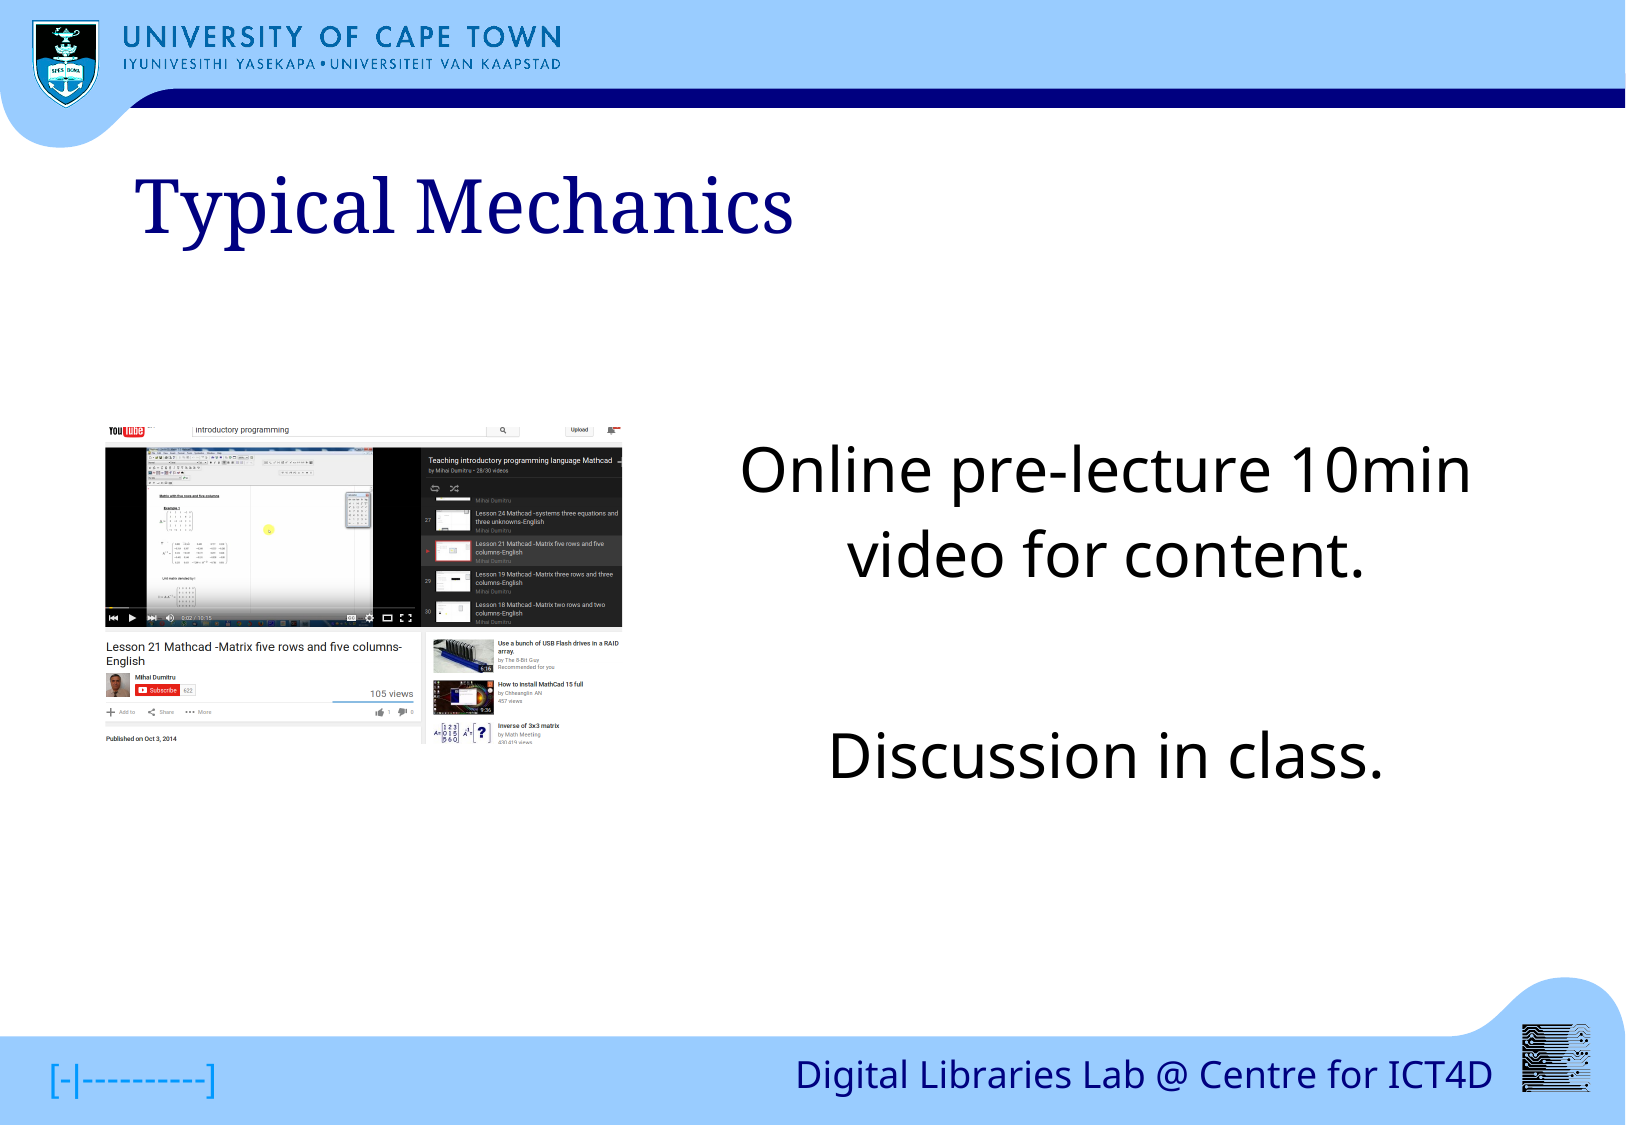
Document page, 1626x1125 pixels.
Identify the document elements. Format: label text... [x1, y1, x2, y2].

picture [105, 427, 623, 744]
picture [32, 20, 100, 109]
text_box [-|----------] [34, 1046, 663, 1112]
subtitle Online pre-lecture 10min video for content. Discussion in class. [701, 333, 1512, 889]
picture [1522, 1024, 1591, 1092]
picture [120, 23, 563, 71]
title Typical Mechanics [134, 140, 1571, 268]
